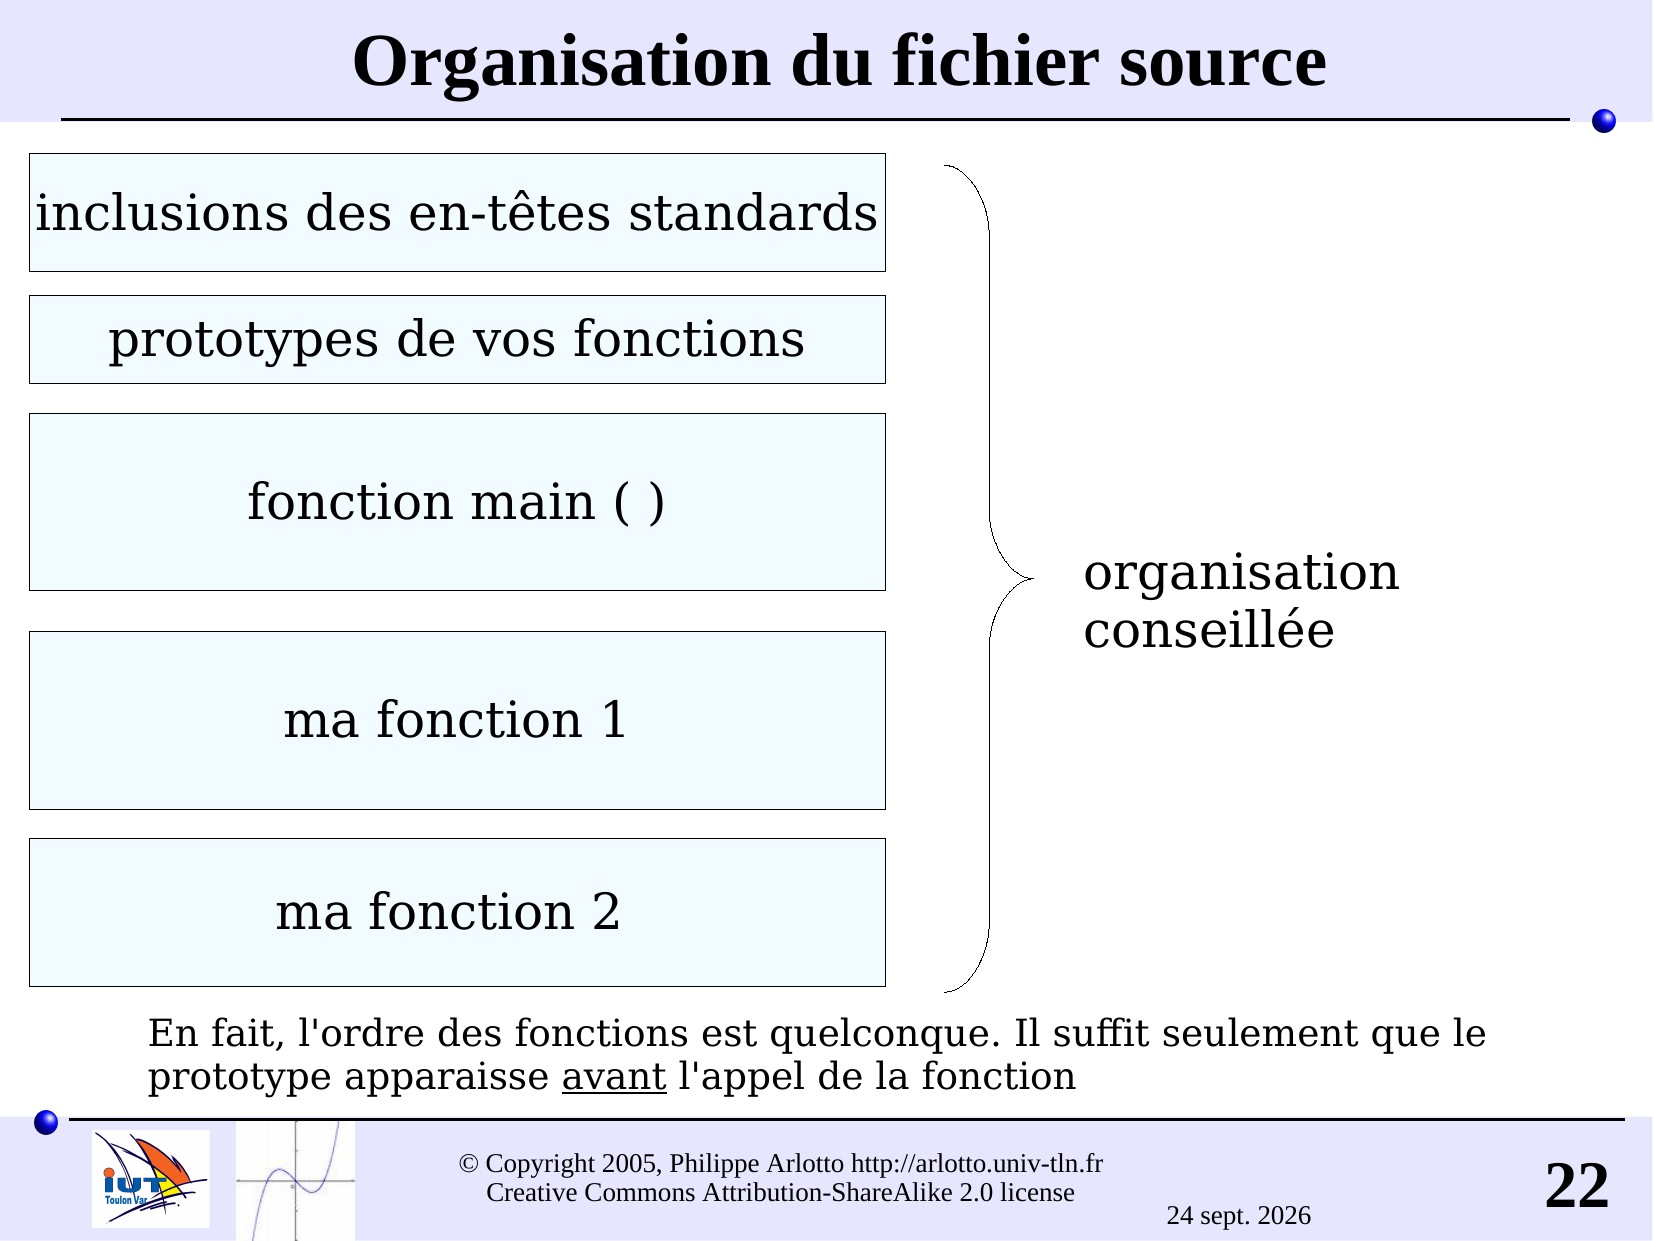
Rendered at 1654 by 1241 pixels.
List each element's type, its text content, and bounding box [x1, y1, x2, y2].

text_box prototypes de vos fonctions [29, 295, 886, 384]
picture [236, 1121, 355, 1241]
text_box fonction main ( ) [29, 413, 886, 591]
title Organisation du fichier source [95, 11, 1585, 110]
text_box inclusions des en-têtes standards [29, 153, 886, 272]
text_box En fait, l'ordre des fonctions est quelconque. Il suffit seulement que le prototype apparaisse avant l'appel de la fonction [147, 1011, 1565, 1099]
text_box ma fonction 2 [29, 838, 886, 987]
text_box organisation conseillée [1083, 543, 1418, 660]
text_box ma fonction 1 [29, 631, 886, 810]
